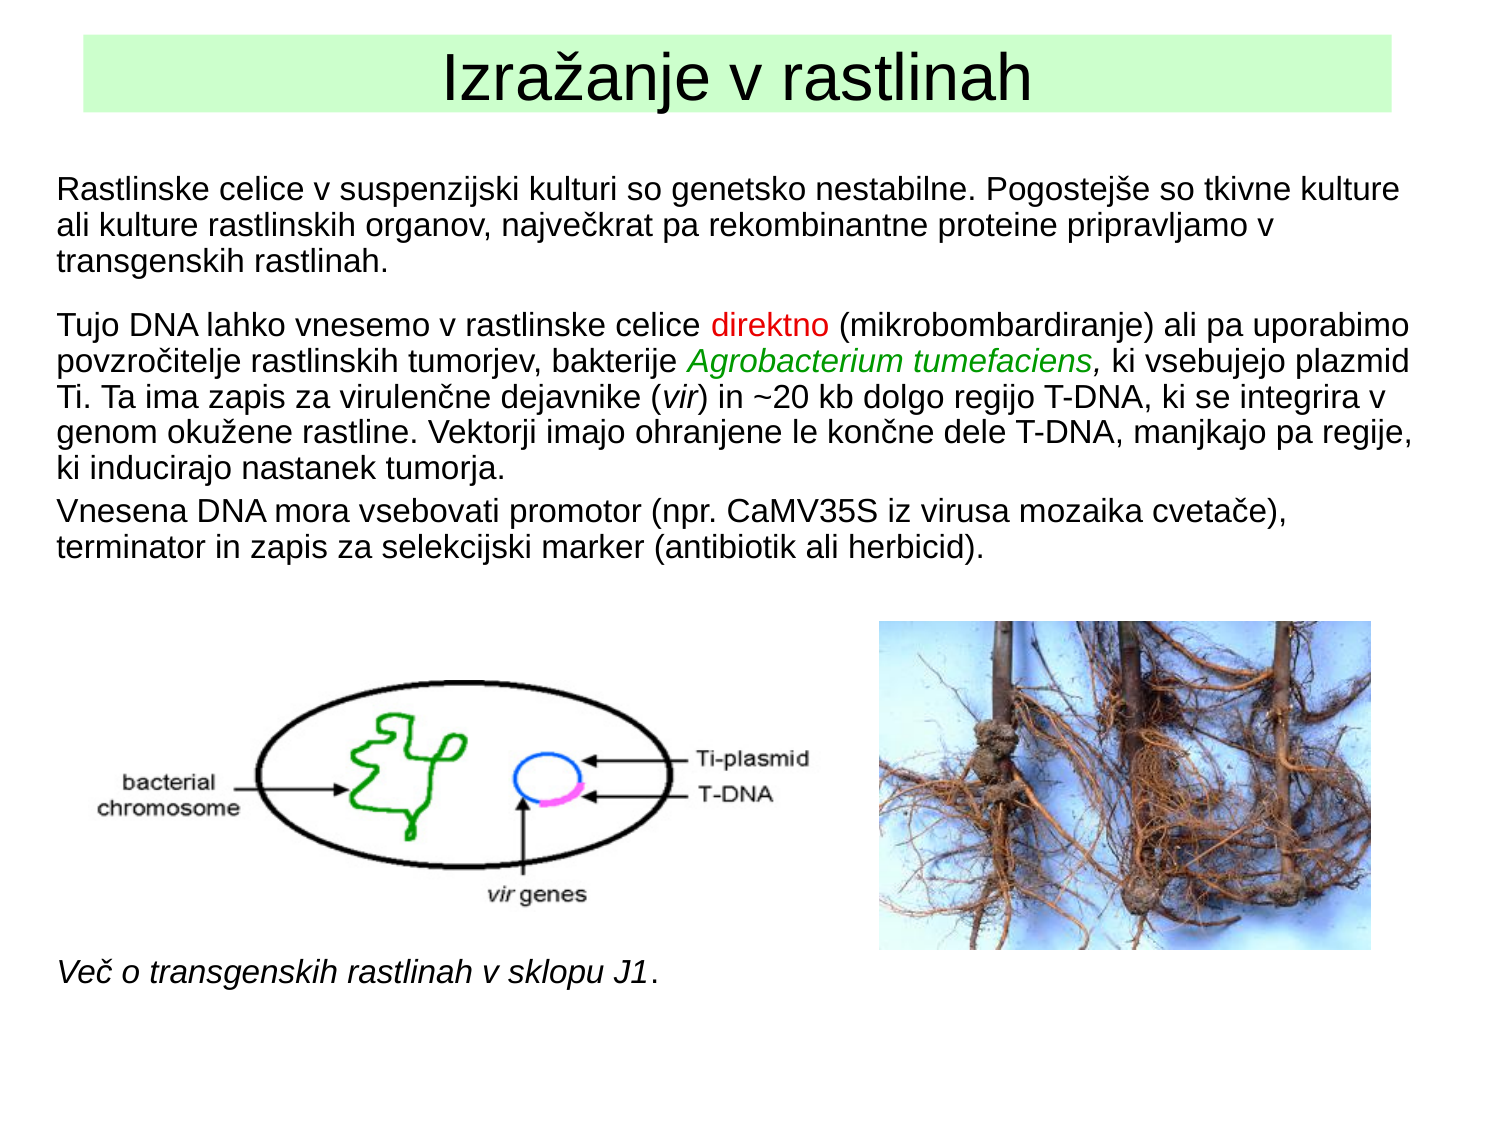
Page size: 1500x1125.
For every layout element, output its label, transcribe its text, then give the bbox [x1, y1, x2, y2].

picture [879, 621, 1371, 950]
title Izražanje v rastlinah [83, 34, 1392, 113]
picture [88, 680, 821, 912]
list Rastlinske celice v suspenzijski kulturi so genetsko nestabilne. Pogostejše so tkivne kulture ali kulture rastlinskih organov, največkrat pa rekombinantne proteine pripravljamo v transgenskih rastlinah. Tujo DNA lahko vnesemo v rastlinske celice direktno (mikrobombardiranje) ali pa uporabimo povzročitelje rastlinskih tumorjev, bakterije Agrobacterium tumefaciens, ki vsebujejo plazmid Ti. Ta ima zapis za virulenčne dejavnike (vir) in ~20 kb dolgo regijo T-DNA, ki se integrira v genom okužene rastline. Vektorji imajo ohranjene le končne dele T-DNA, manjkajo pa regije, ki inducirajo nastanek tumorja. Vnesena DNA mora vsebovati promotor (npr. CaMV35S iz virusa mozaika cvetače), terminator in zapis za selekcijski marker (antibiotik ali herbicid). Več o transgenskih rastlinah v sklopu J1. [41, 164, 1450, 1091]
